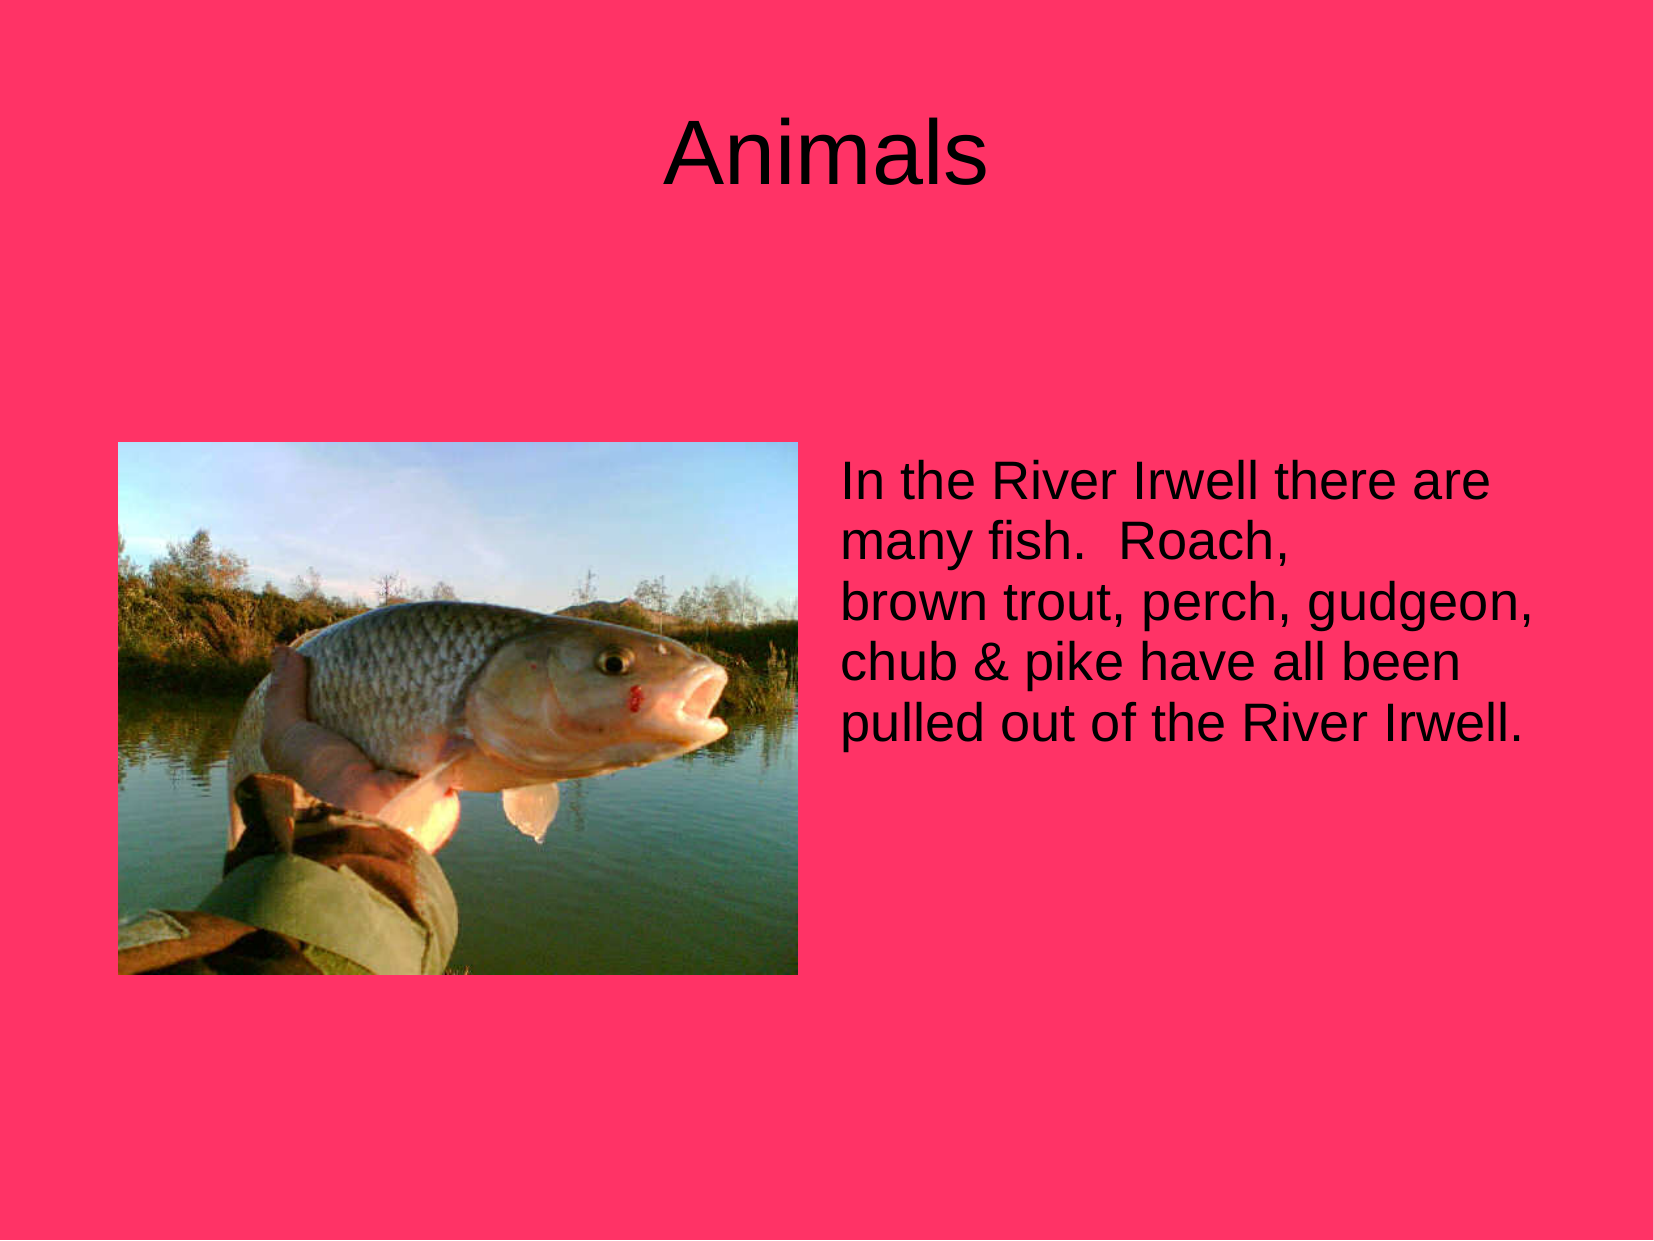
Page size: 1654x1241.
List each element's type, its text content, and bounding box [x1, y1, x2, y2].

picture [118, 442, 798, 975]
chart [82, 290, 809, 1109]
title Animals [82, 49, 1571, 257]
text_box [974, 472, 1034, 530]
text_box In the River Irwell there are many fish. Roach, brown trout, perch, gudgeon, chub & pike have all been pulled out of the River Irwell. [826, 442, 1565, 818]
